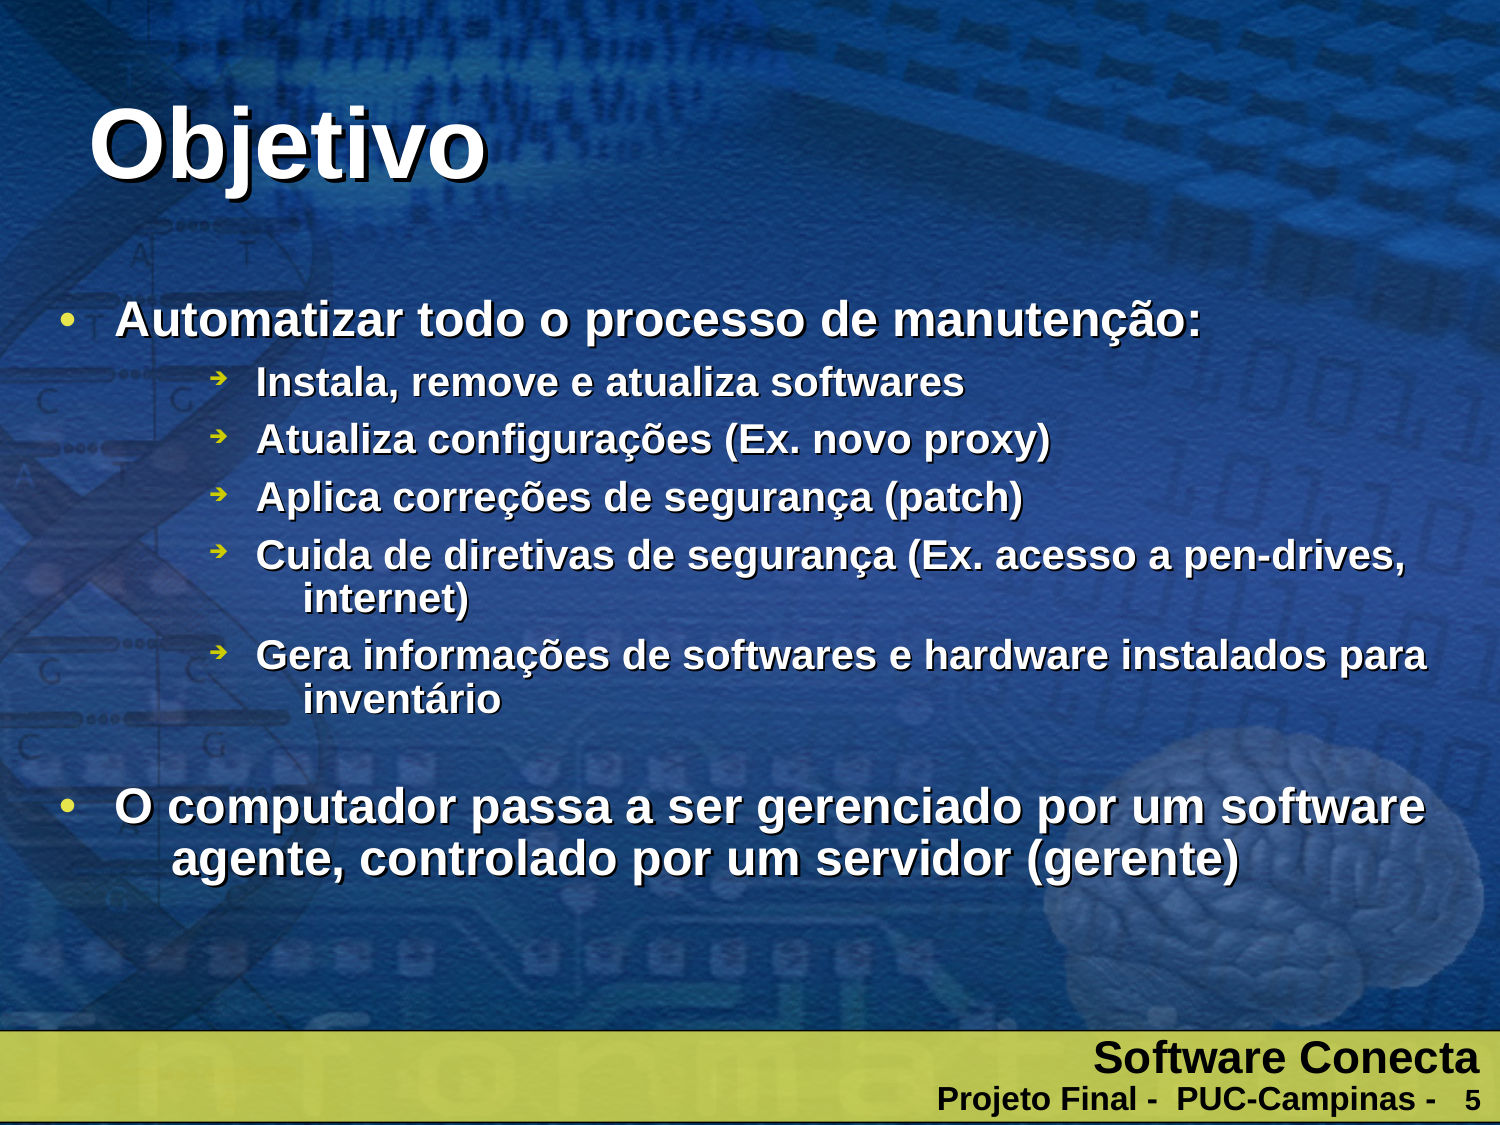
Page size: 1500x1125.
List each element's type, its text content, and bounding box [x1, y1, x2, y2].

picture [0, 0, 1500, 1029]
list Automatizar todo o processo de manutenção: Instala, remove e atualiza softwares Atualiza configurações (Ex. novo proxy) Aplica correções de segurança (patch) Cuida de diretivas de segurança (Ex. acesso a pen-drives, internet) Gera informações de softwares e hardware instalados para inventário O computador passa a ser gerenciado por um software agente, controlado por um servidor (gerente) [59, 295, 1500, 1034]
title Objetivo [88, 29, 1500, 265]
